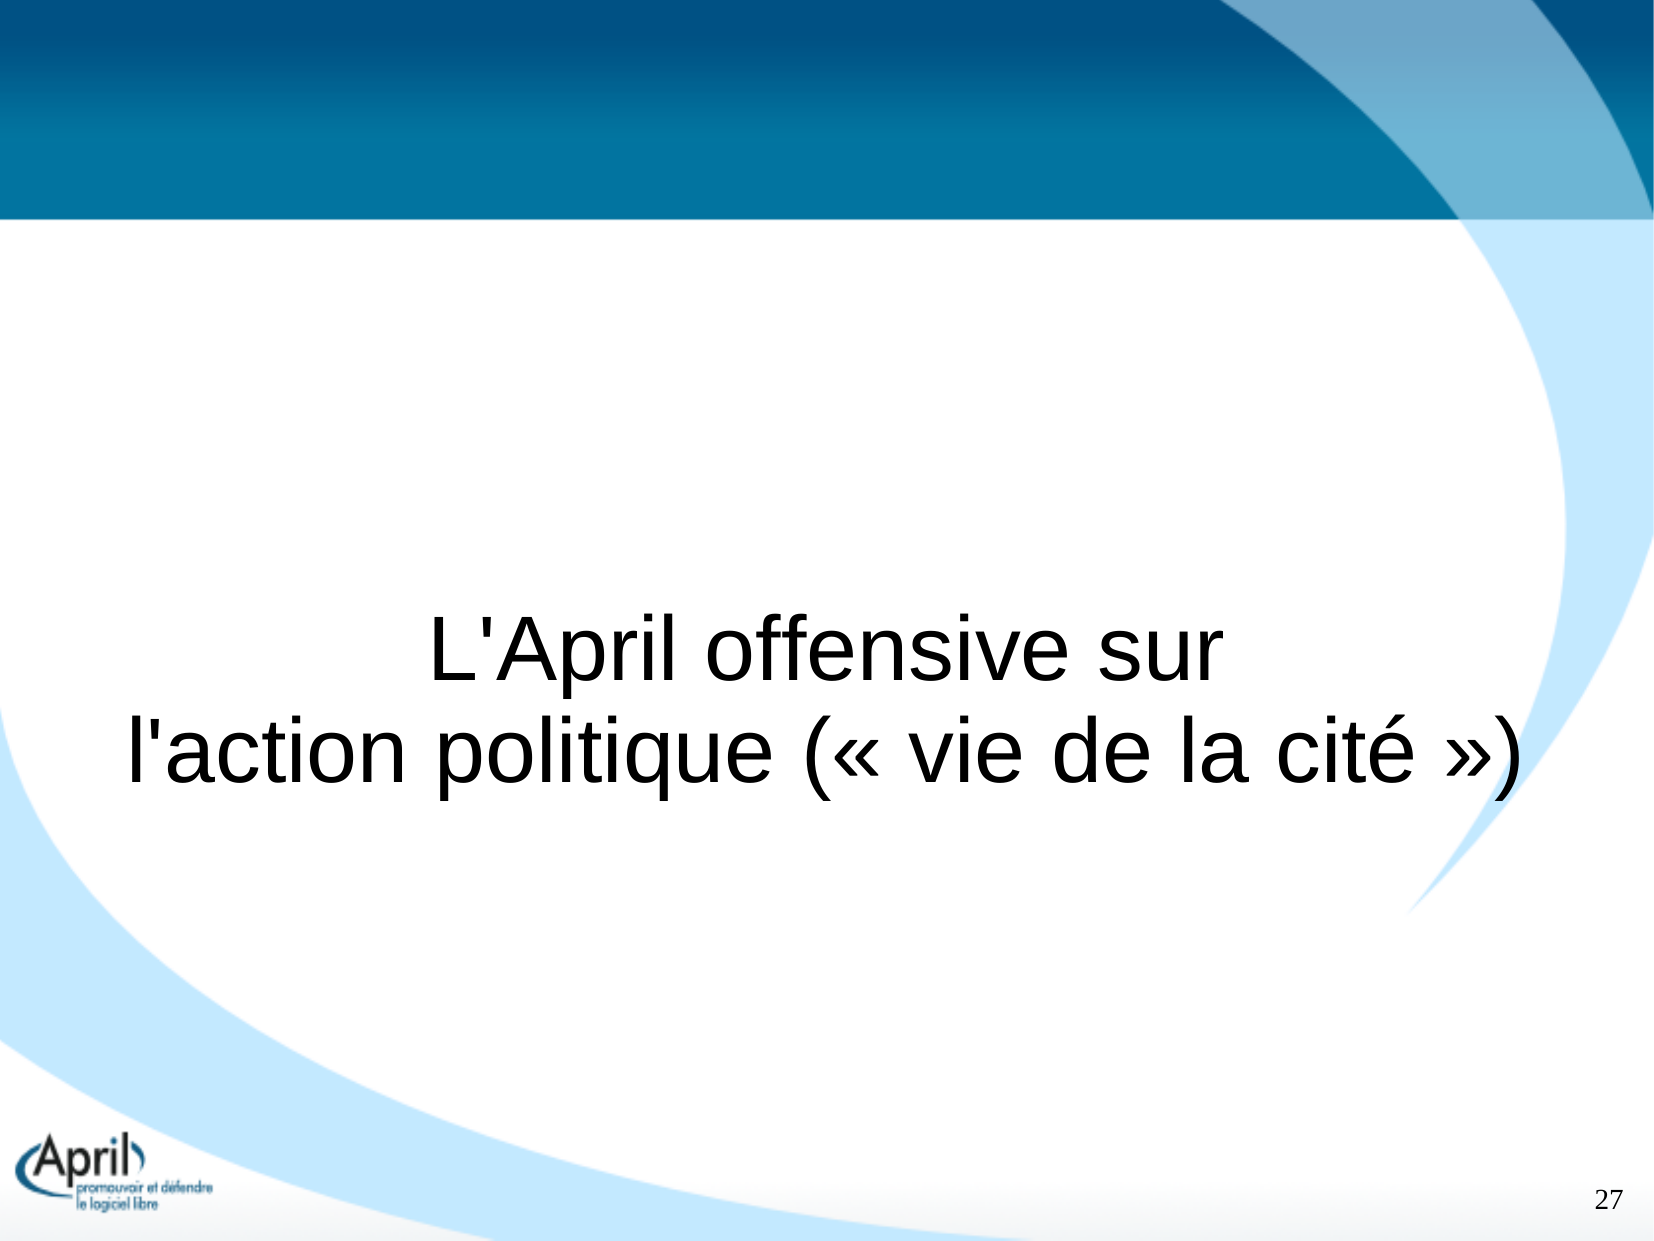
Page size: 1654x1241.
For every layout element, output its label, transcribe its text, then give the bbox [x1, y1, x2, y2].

picture [0, 0, 1654, 1241]
subtitle L'April offensive sur l'action politique (« vie de la cité ») [82, 290, 1571, 1109]
